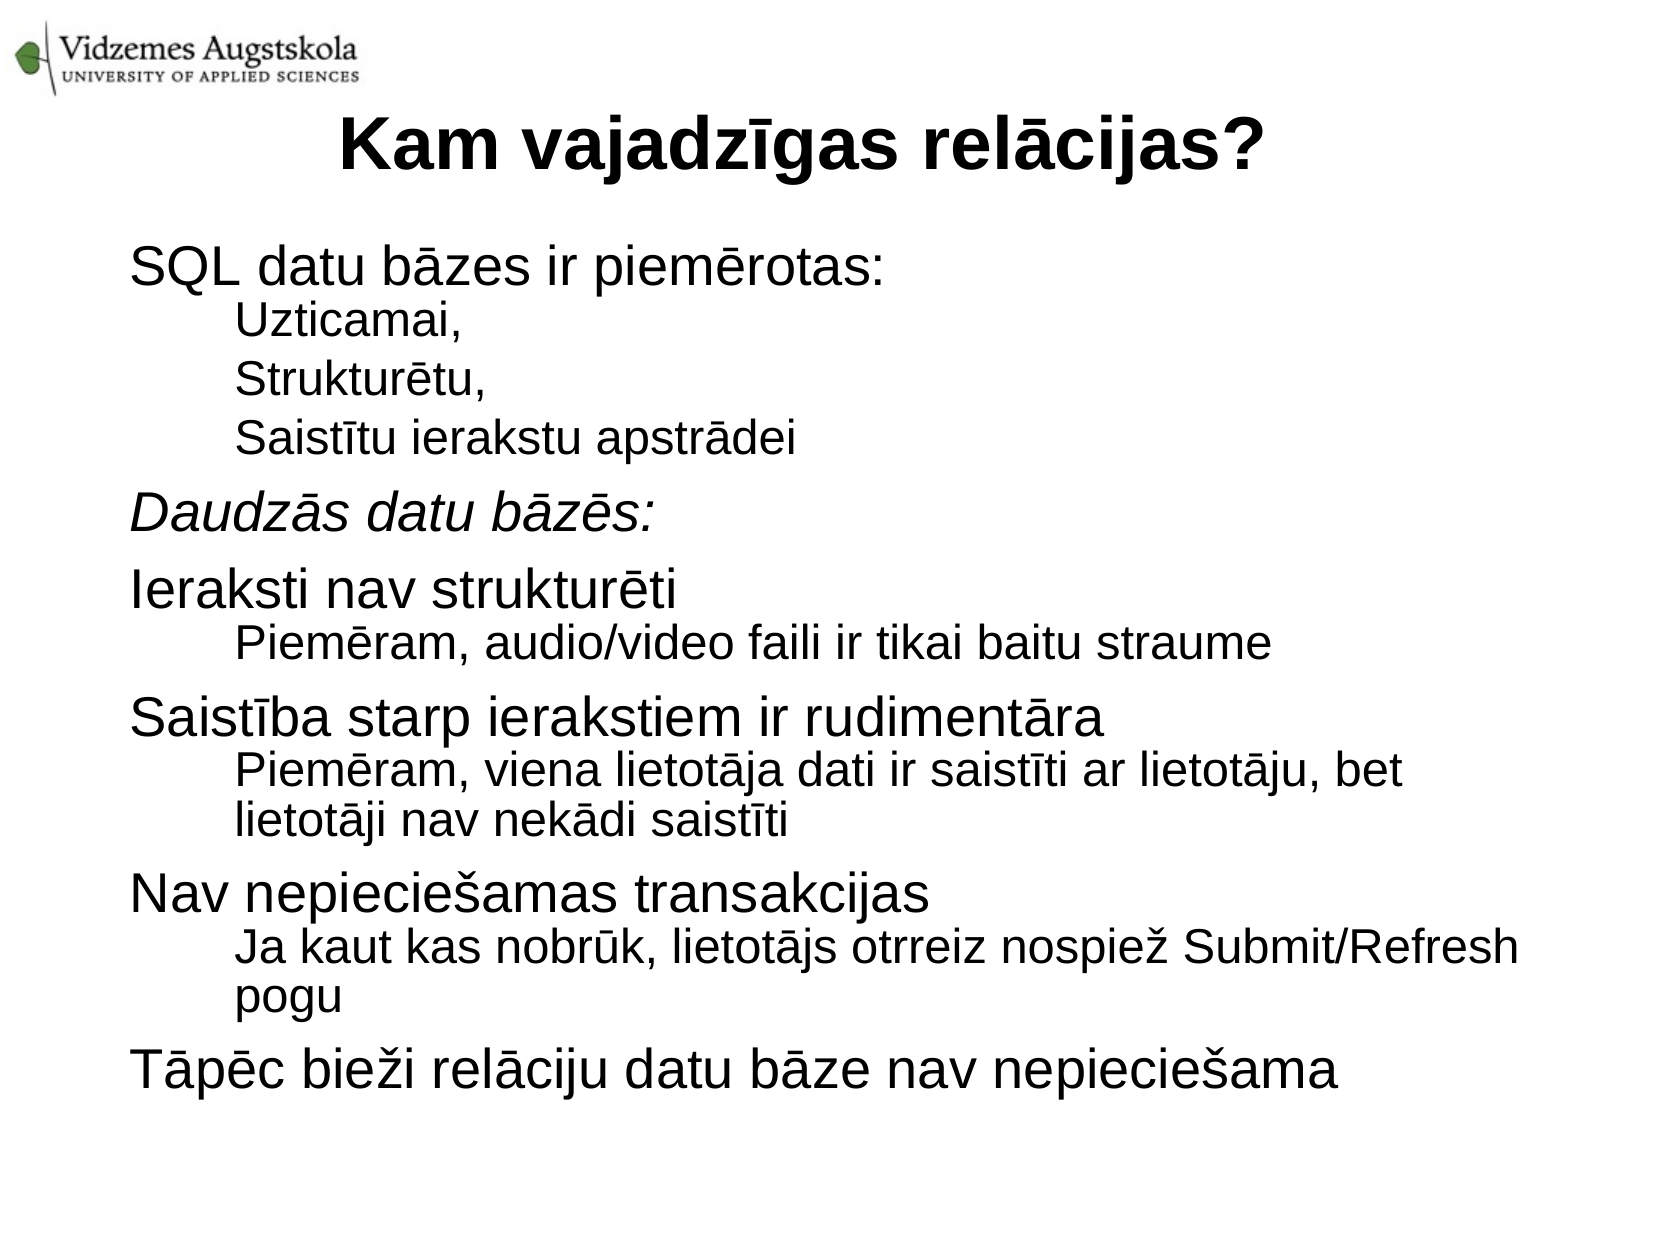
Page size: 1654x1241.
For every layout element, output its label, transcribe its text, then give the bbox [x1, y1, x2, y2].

title Kam vajadzīgas relācijas? [94, 96, 1512, 195]
list SQL datu bāzes ir piemērotas: Uzticamai, Strukturētu, Saistītu ierakstu apstrādei Daudzās datu bāzēs: Ieraksti nav strukturēti Piemēram, audio/video faili ir tikai baitu straume Saistība starp ierakstiem ir rudimentāra Piemēram, viena lietotāja dati ir saistīti ar lietotāju, bet lietotāji nav nekādi saistīti Nav nepieciešamas transakcijas Ja kaut kas nobrūk, lietotājs otrreiz nospiež Submit/Refresh pogu Tāpēc bieži relāciju datu bāze nav nepieciešama [82, 236, 1569, 1107]
picture [5, 2, 368, 113]
